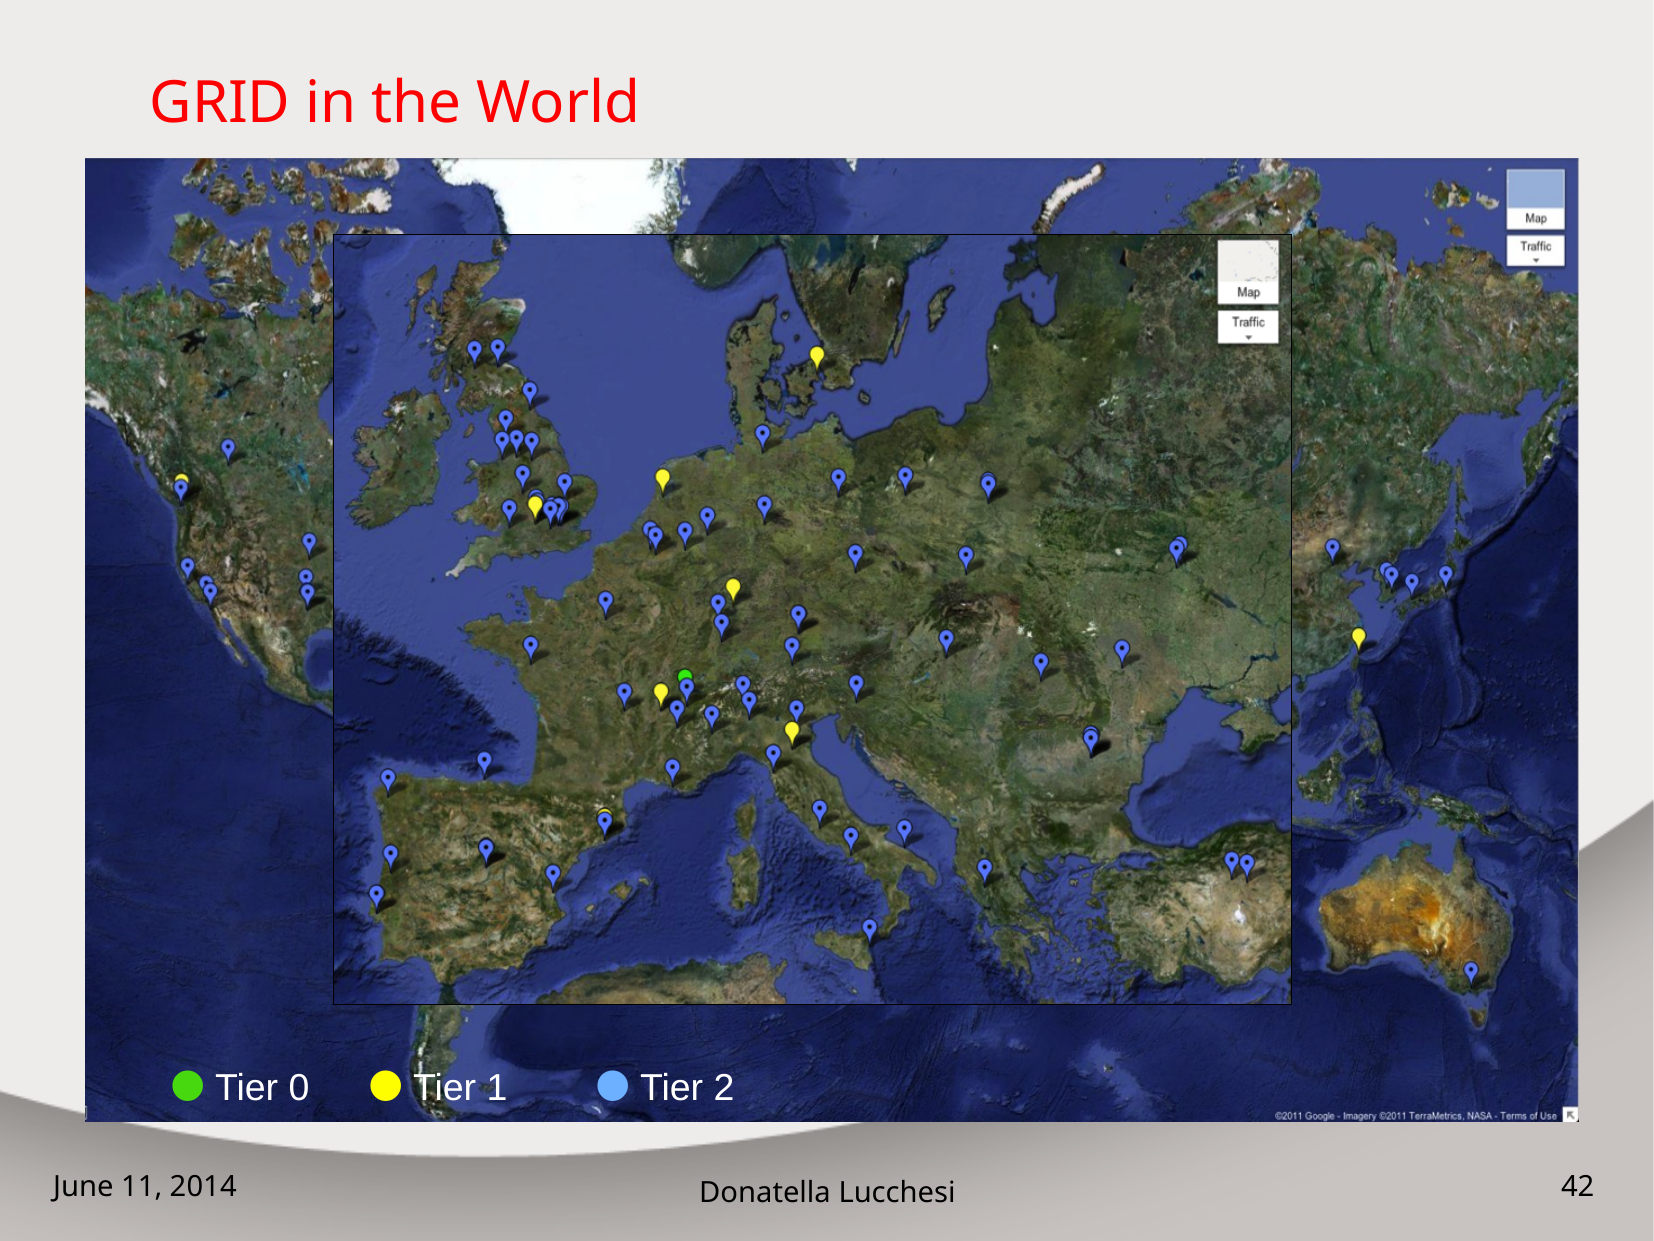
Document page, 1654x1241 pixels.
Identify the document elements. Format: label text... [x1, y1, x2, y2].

picture [0, 0, 1654, 1241]
text_box Tier 2 [578, 1055, 750, 1116]
text_box GRID in the World [134, 53, 694, 150]
text_box Tier 0 [153, 1055, 325, 1116]
text_box Tier 1 [351, 1055, 523, 1116]
